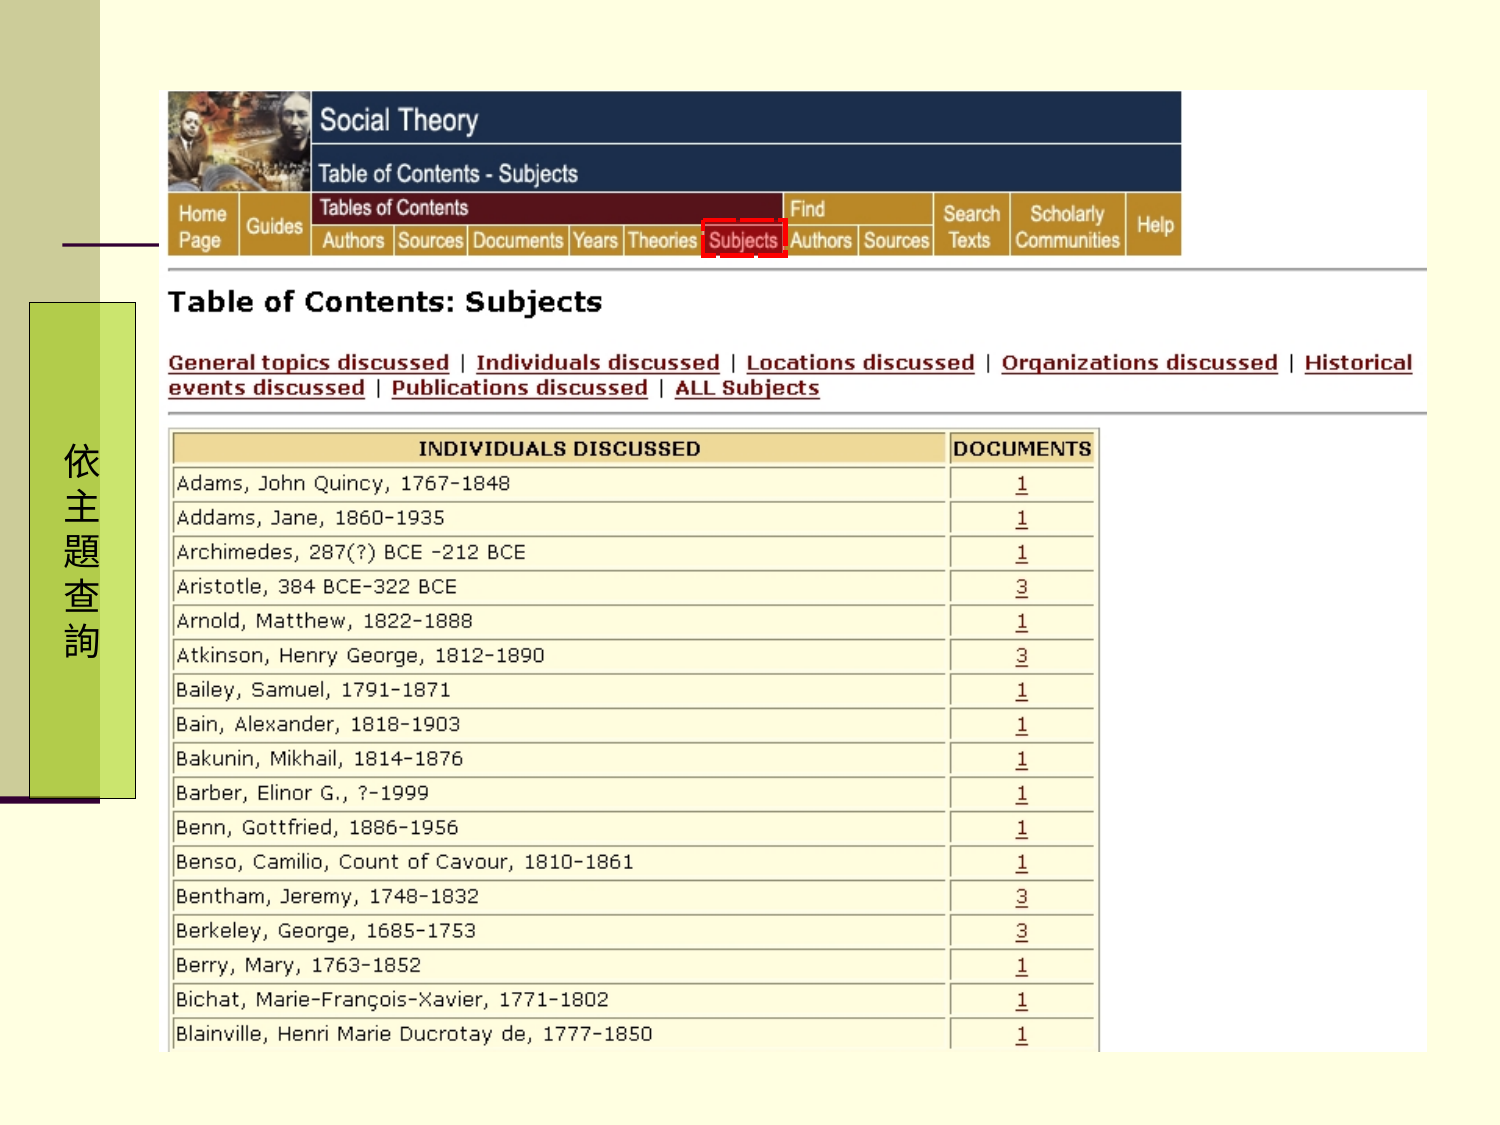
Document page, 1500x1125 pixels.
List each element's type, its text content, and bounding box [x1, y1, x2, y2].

picture [159, 90, 1427, 1052]
text_box 依 主 題 查 詢 [29, 303, 136, 799]
text_box [703, 220, 785, 256]
